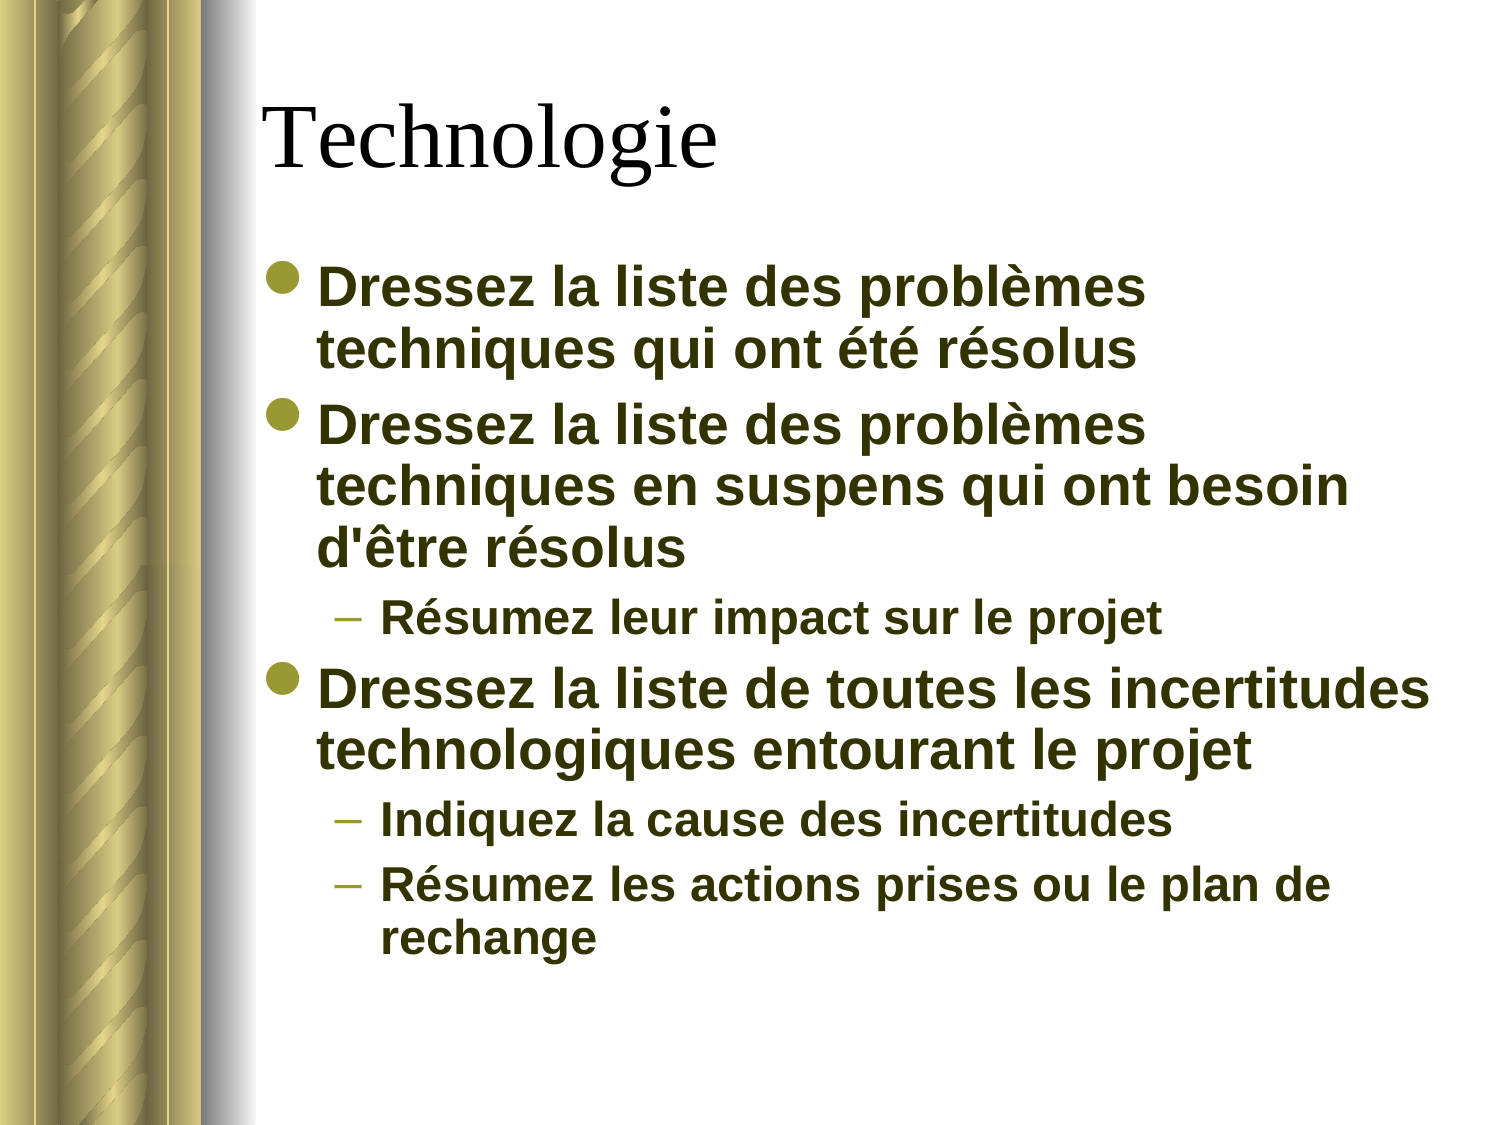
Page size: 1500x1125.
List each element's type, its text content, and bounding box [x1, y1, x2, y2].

title Technologie [246, 37, 1476, 225]
list Dressez la liste des problèmes techniques qui ont été résolus Dressez la liste des problèmes techniques en suspens qui ont besoin d'être résolus Résumez leur impact sur le projet Dressez la liste de toutes les incertitudes technologiques entourant le projet Indiquez la cause des incertitudes Résumez les actions prises ou le plan de rechange [246, 249, 1476, 1024]
